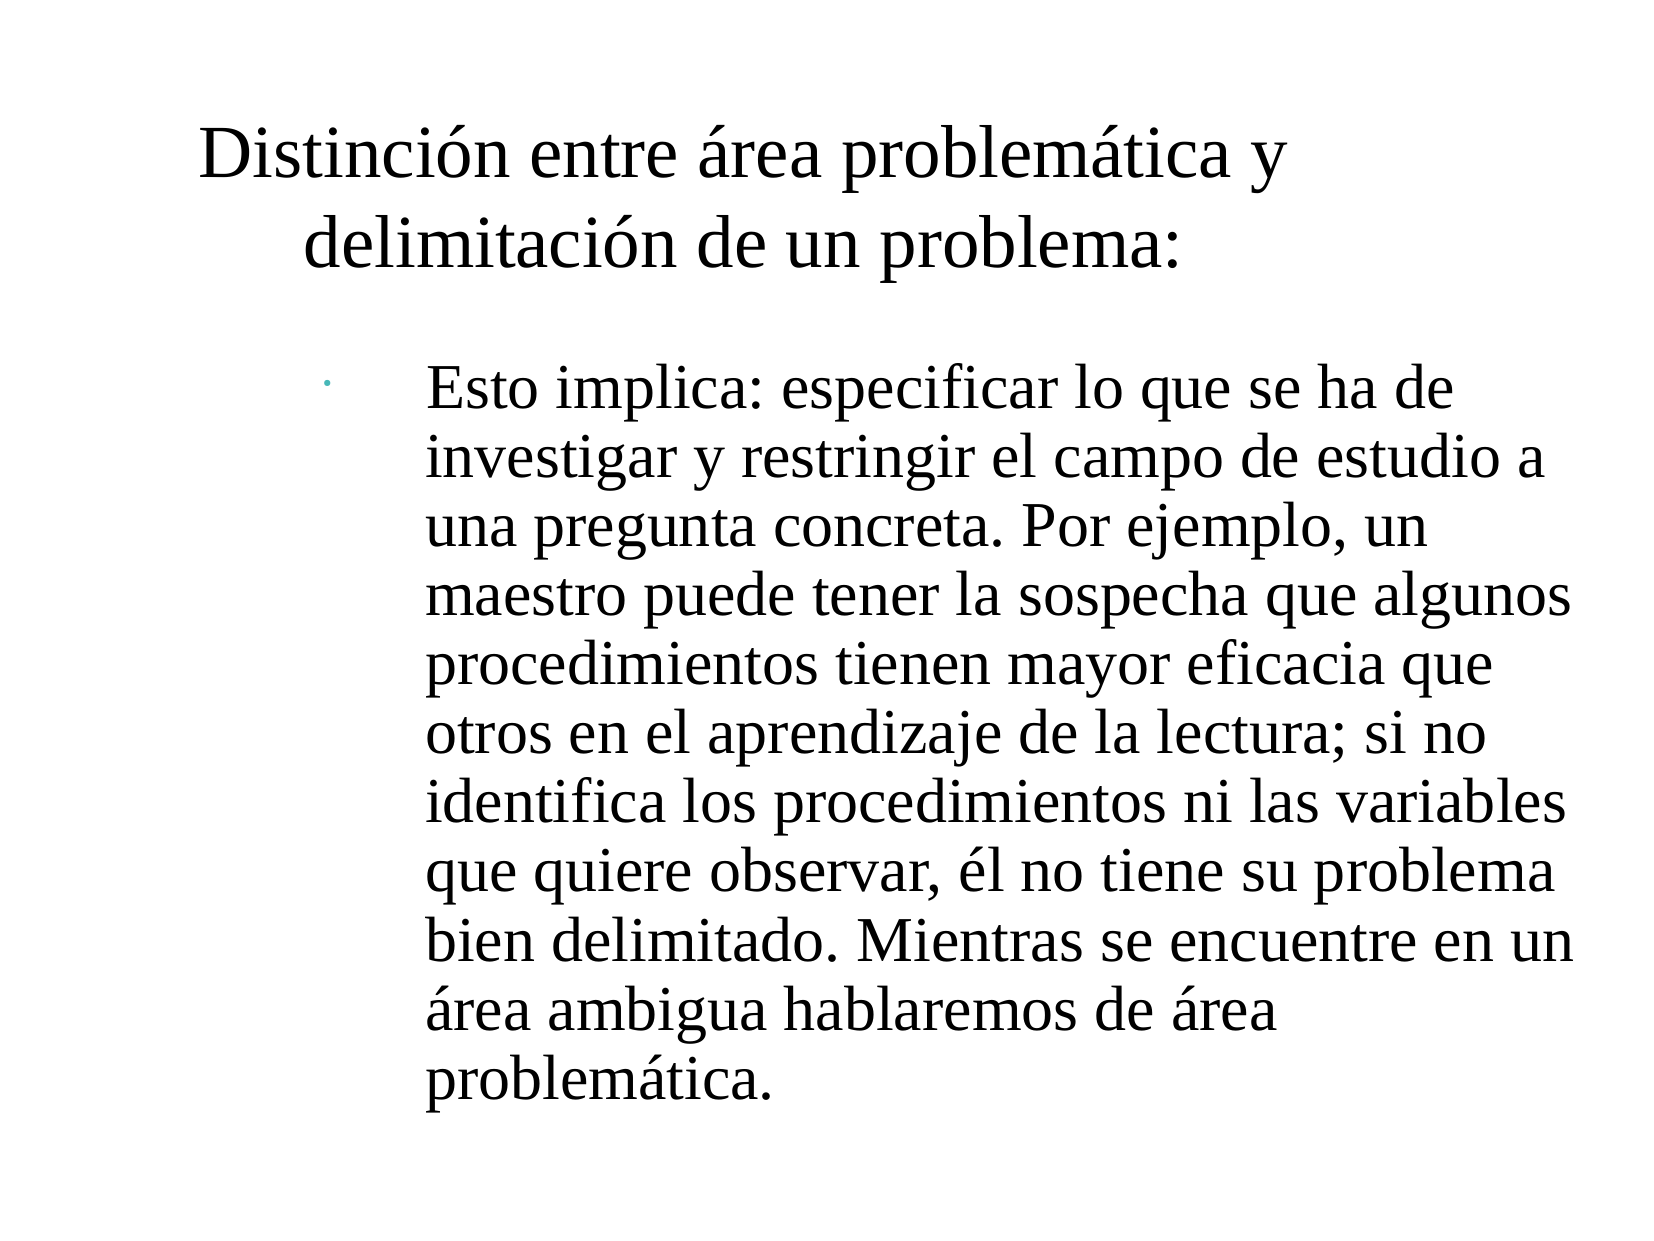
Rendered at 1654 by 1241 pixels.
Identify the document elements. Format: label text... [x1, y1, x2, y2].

list Esto implica: especificar lo que se ha de investigar y restringir el campo de estudio a una pregunta concreta. Por ejemplo, un maestro puede tener la sospecha que algunos procedimientos tienen mayor eficacia que otros en el aprendizaje de la lectura; si no identifica los procedimientos ni las variables que quiere observar, él no tiene su problema bien delimitado. Mientras se encuentre en un área ambigua hablaremos de área problemática. [272, 344, 1654, 1127]
title Distinción entre área problemática y delimitación de un problema: [0, 88, 1489, 296]
